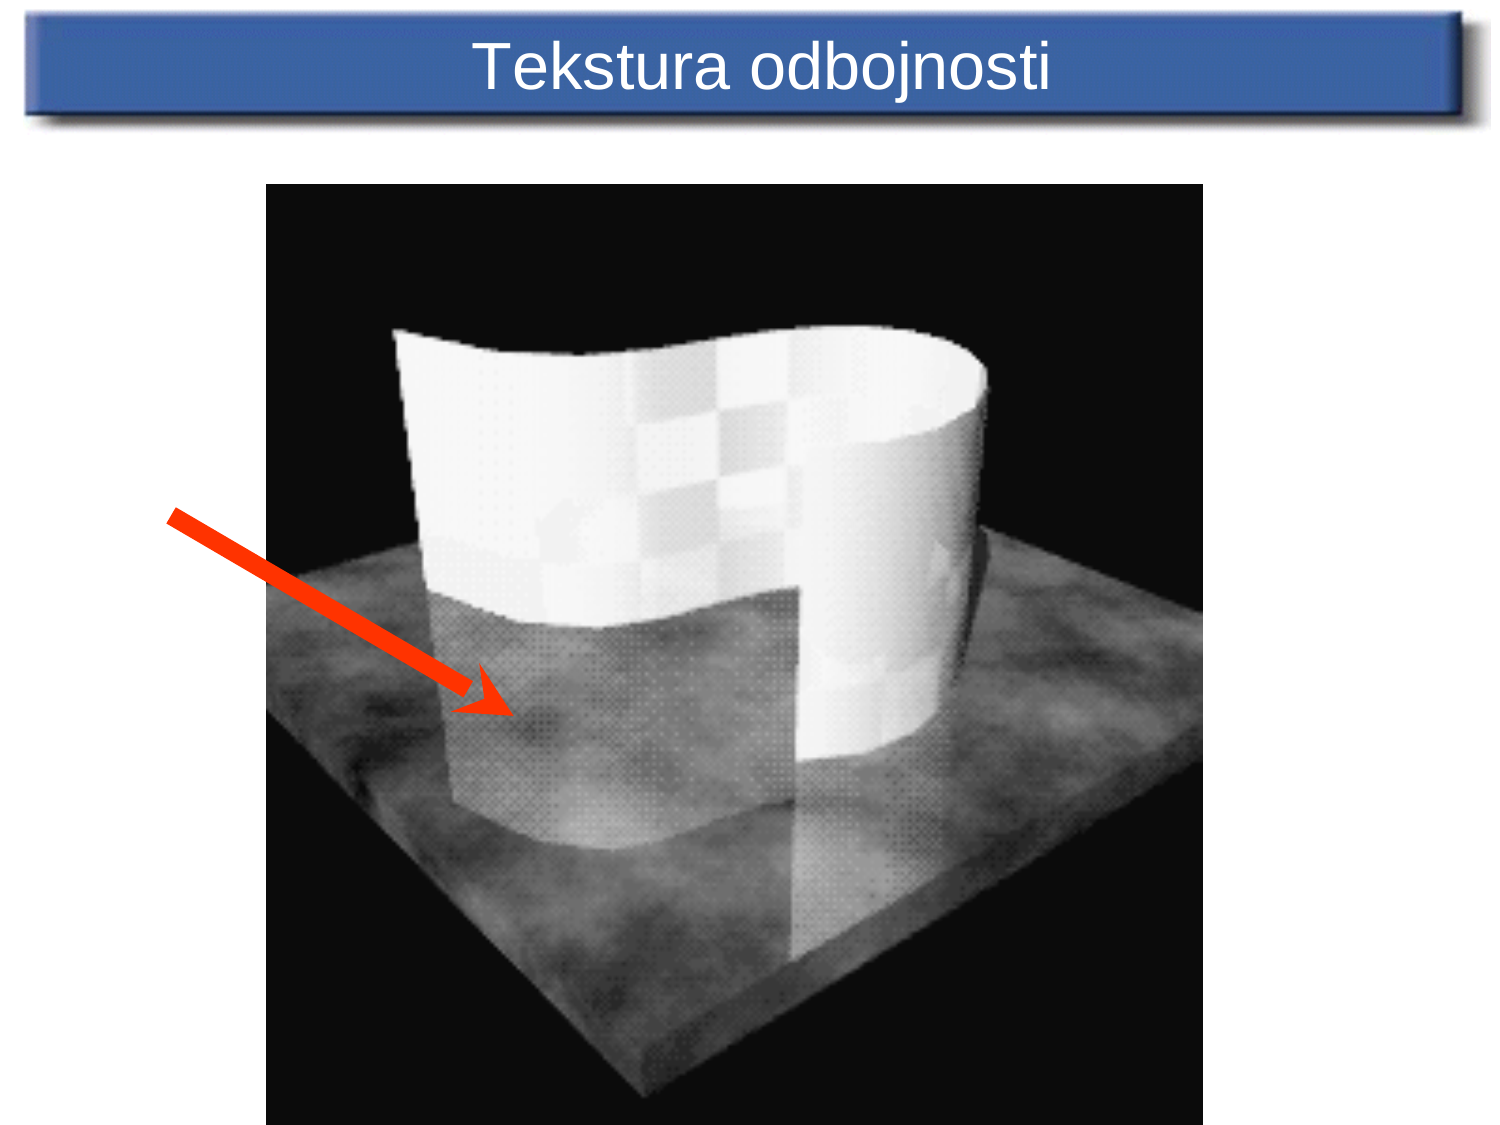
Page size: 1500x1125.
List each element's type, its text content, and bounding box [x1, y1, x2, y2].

title Tekstura odbojnosti [24, 0, 1500, 126]
picture [23, 8, 1491, 135]
picture [266, 184, 1203, 1125]
